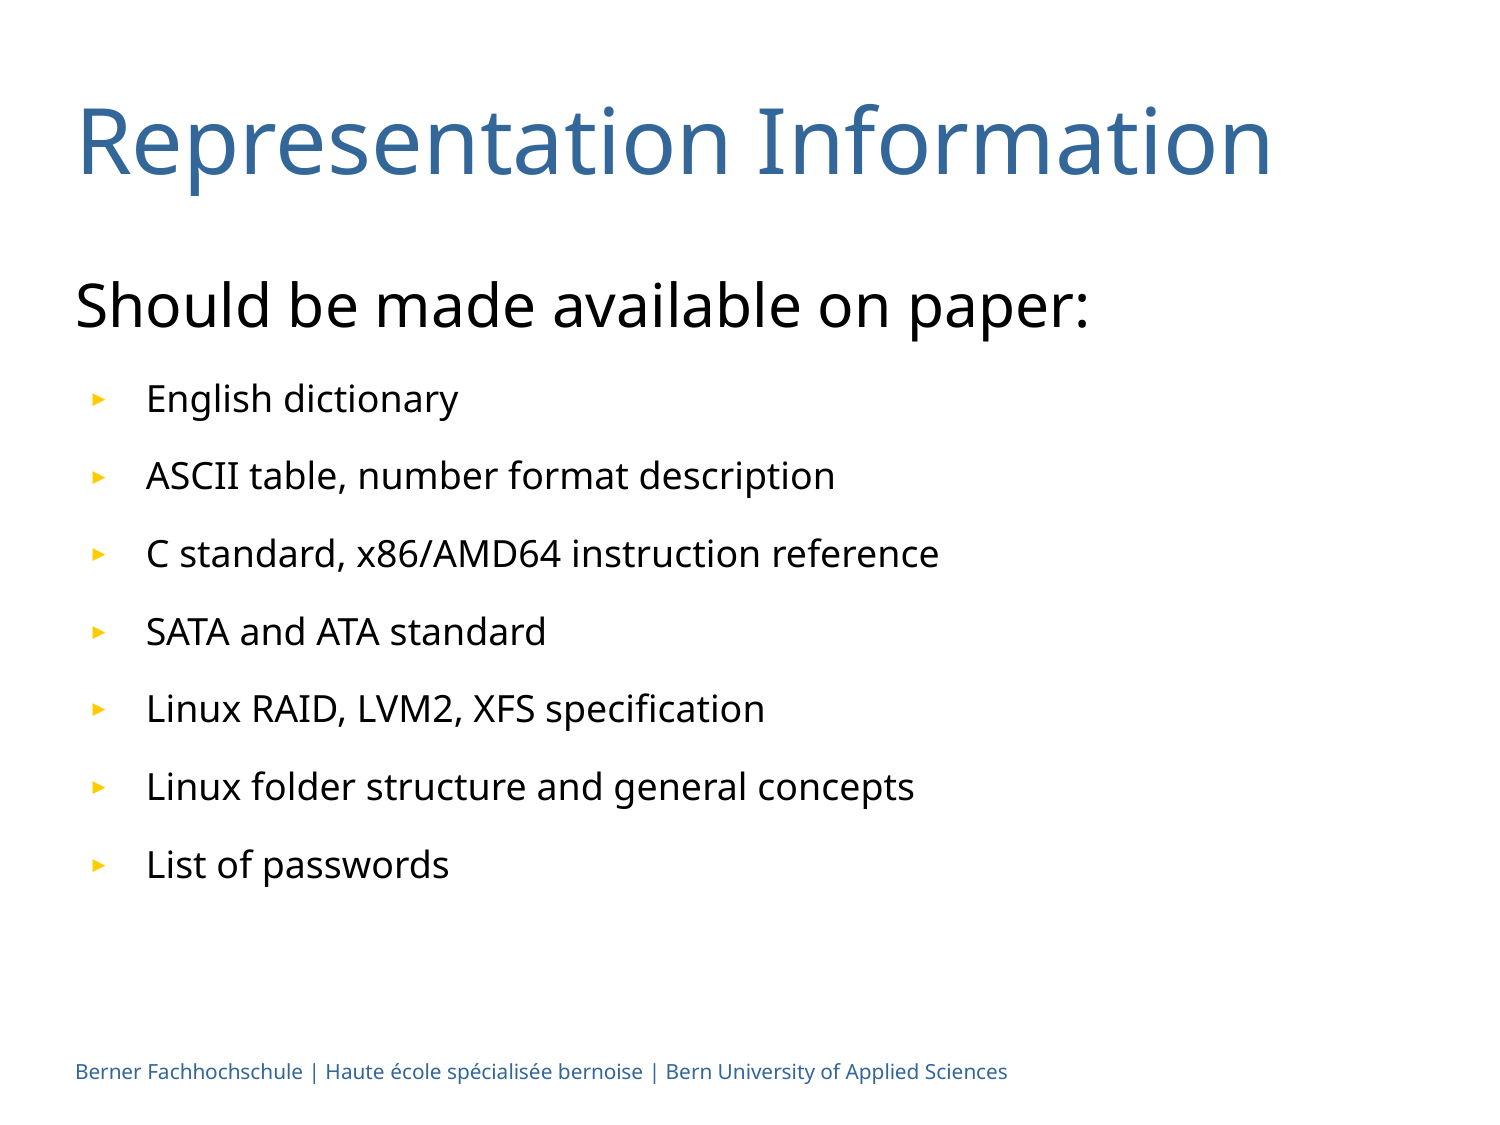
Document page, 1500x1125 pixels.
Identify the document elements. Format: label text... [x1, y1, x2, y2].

list Should be made available on paper: English dictionary ASCII table, number format description C standard, x86/AMD64 instruction reference SATA and ATA standard Linux RAID, LVM2, XFS specification Linux folder structure and general concepts List of passwords [75, 263, 1425, 1032]
title Representation Information [75, 44, 1425, 233]
